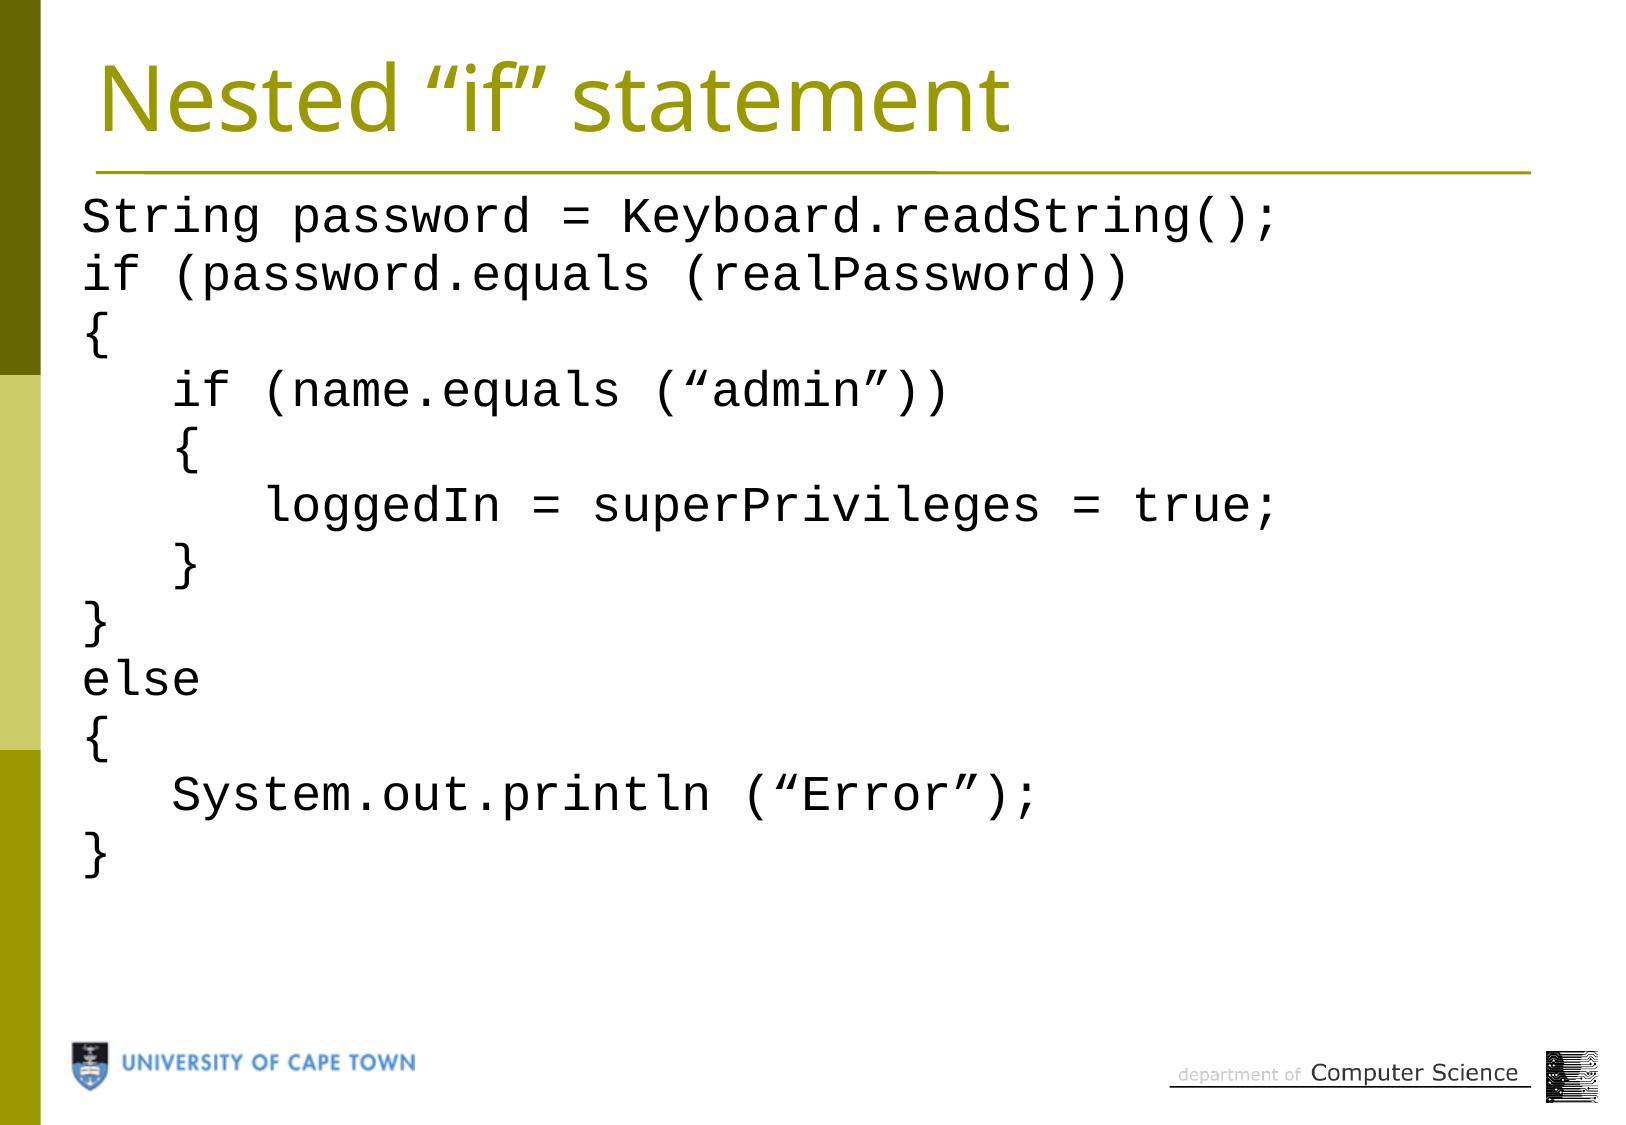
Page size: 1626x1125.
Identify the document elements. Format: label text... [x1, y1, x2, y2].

picture [1546, 1051, 1598, 1103]
title Nested “if” statement [81, 21, 1543, 180]
picture [61, 1024, 415, 1103]
list String password = Keyboard.readString(); if (password.equals (realPassword)) { if (name.equals (“admin”)) { loggedIn = superPrivileges = true; } } else { System.out.println (“Error”); } [81, 196, 1543, 1005]
picture [1169, 1043, 1532, 1091]
